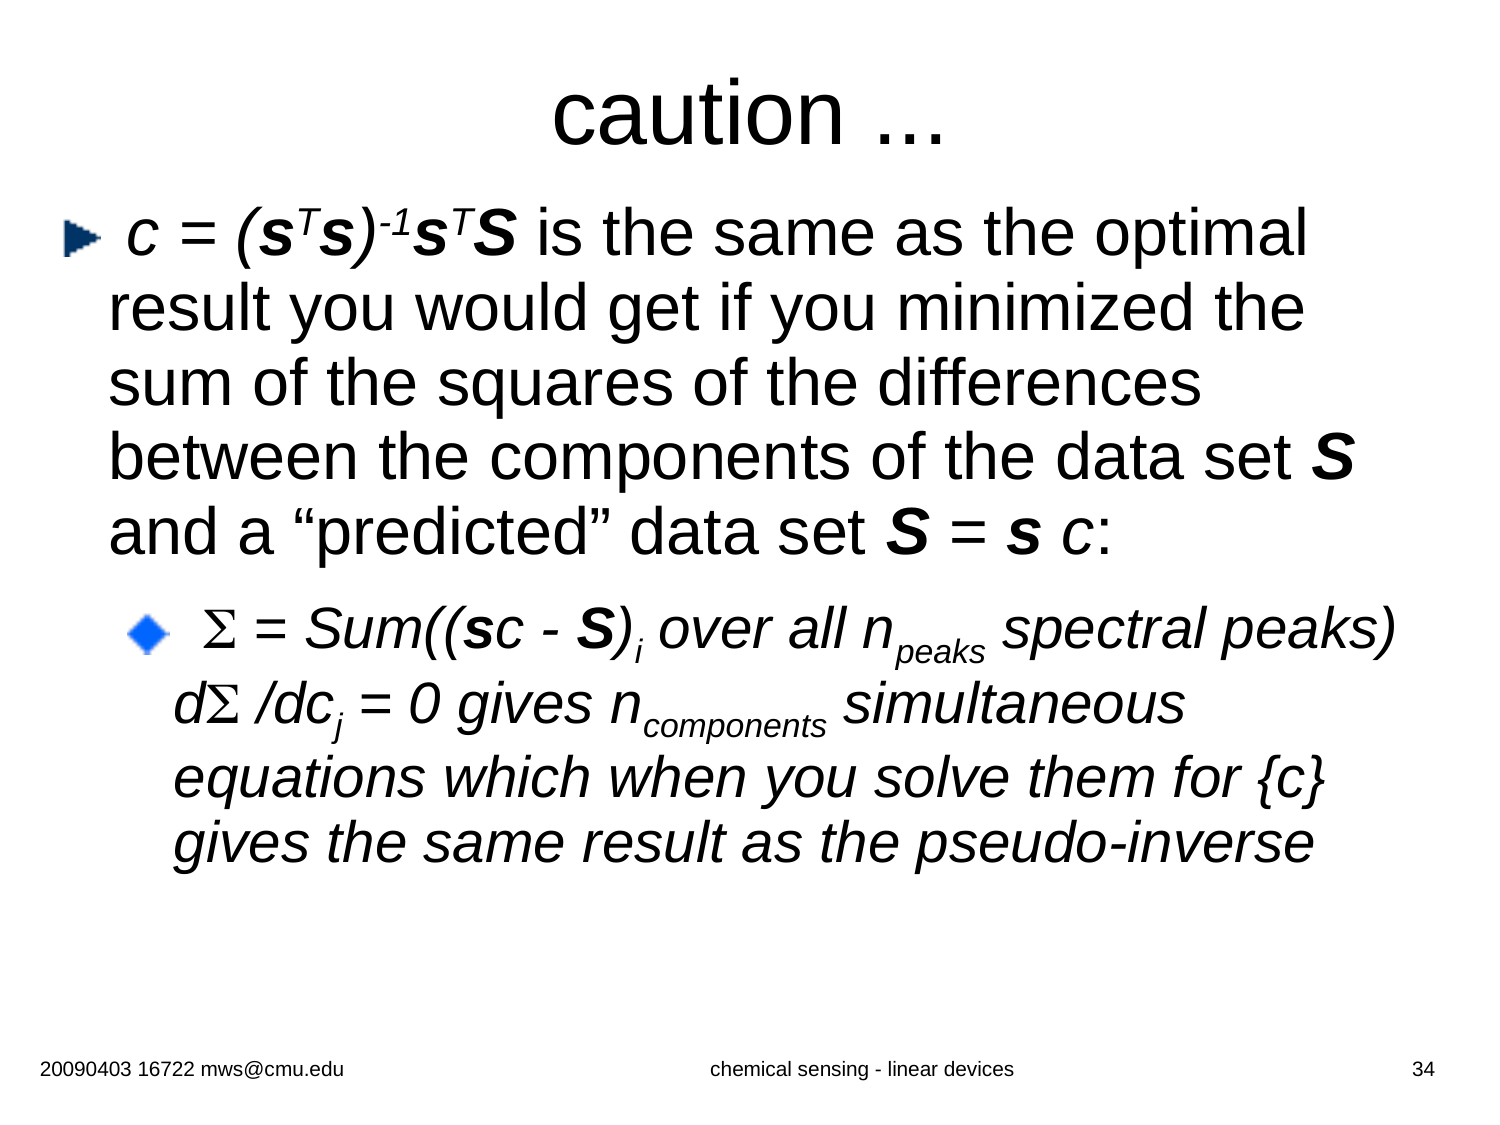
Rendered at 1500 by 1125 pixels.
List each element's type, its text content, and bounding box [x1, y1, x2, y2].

list c = (sTs)-1sTS is the same as the optimal result you would get if you minimized the sum of the squares of the differences between the components of the data set S and a “predicted” data set S = s c:  = Sum((sc - S)i over all npeaks spectral peaks) d /dcj = 0 gives ncomponents simultaneous equations which when you solve them for {c} gives the same result as the pseudo-inverse [37, 187, 1450, 930]
title caution ... [112, 49, 1388, 176]
